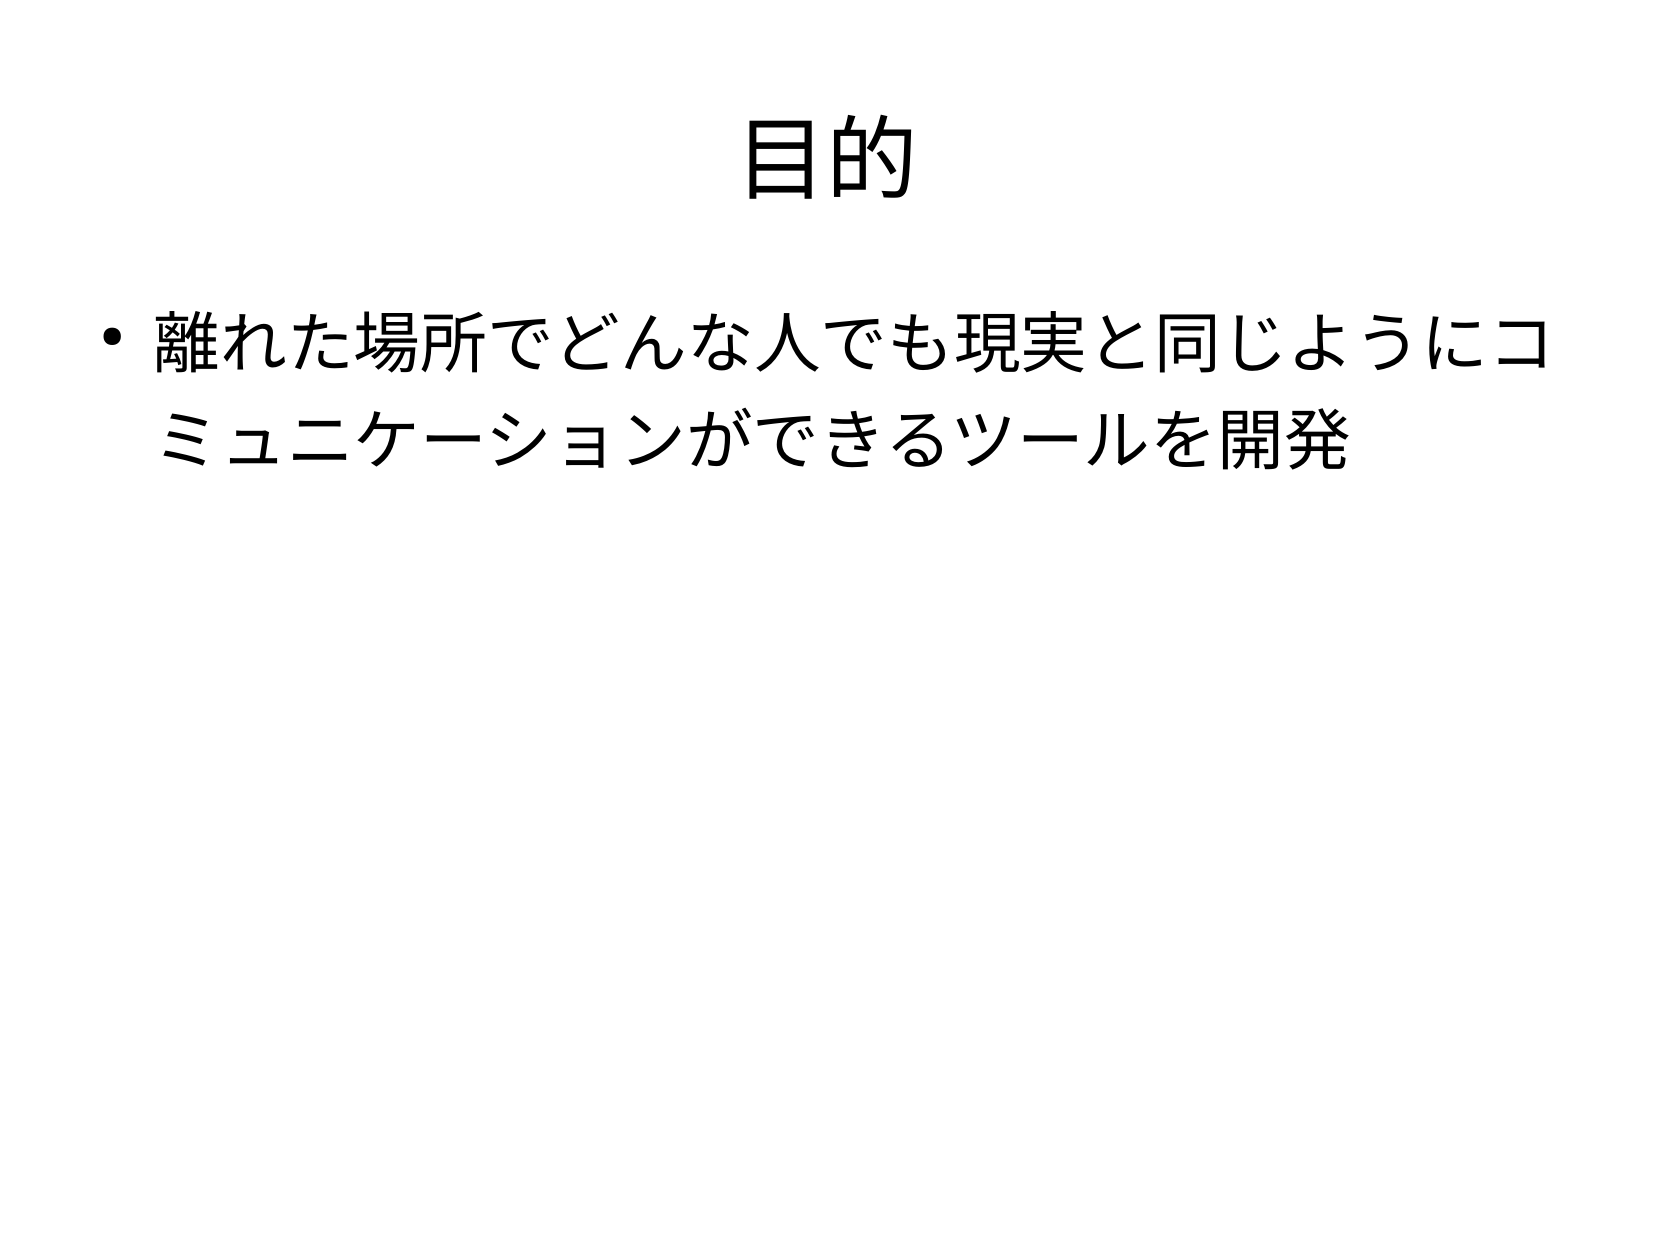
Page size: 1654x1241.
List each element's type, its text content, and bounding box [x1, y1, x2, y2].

title 目的 [82, 56, 1571, 250]
list 離れた場所でどんな人でも現実と同じようにコミュニケーションができるツールを開発 [82, 290, 1571, 1094]
